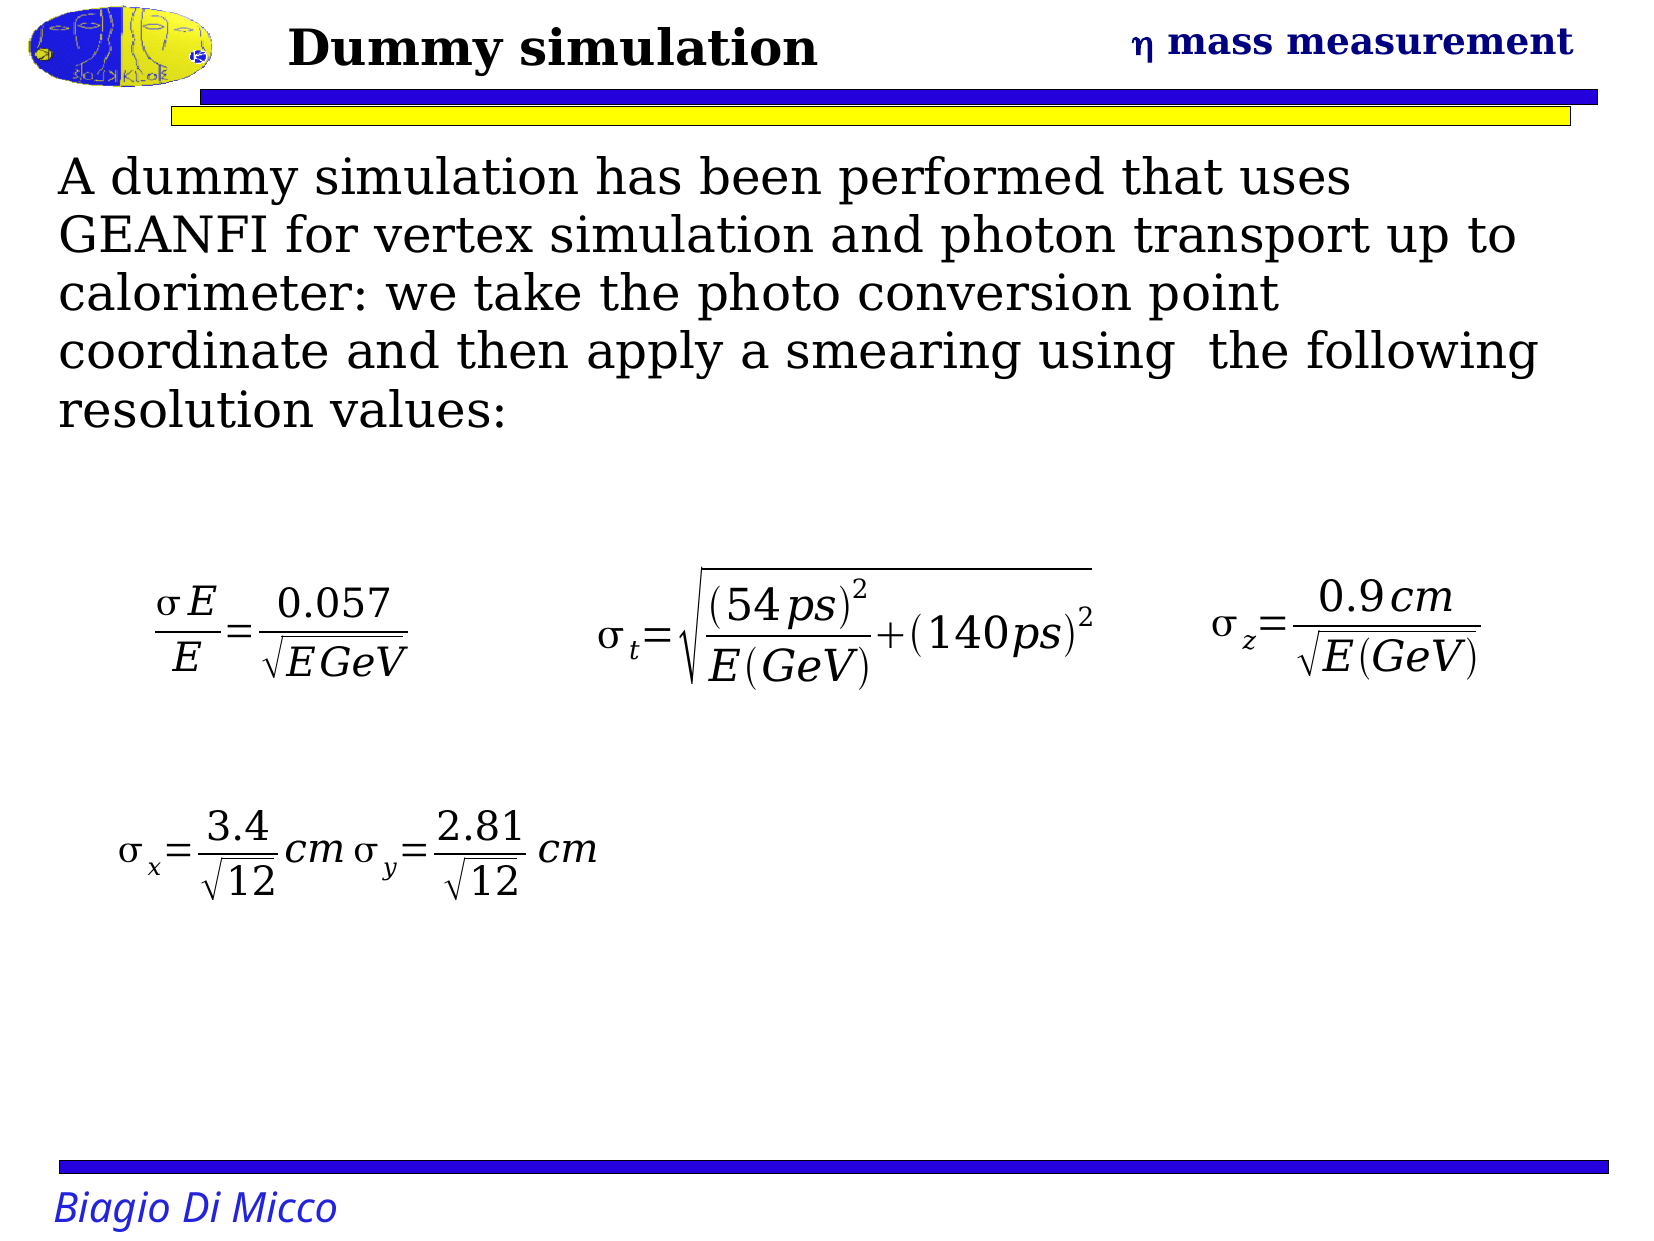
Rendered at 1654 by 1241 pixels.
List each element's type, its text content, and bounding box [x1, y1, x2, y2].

chart [142, 577, 419, 685]
chart [1199, 571, 1493, 684]
text_box Dummy simulation [287, 18, 1172, 78]
text_box A dummy simulation has been performed that uses GEANFI for vertex simulation and photon transport up to calorimeter: we take the photo conversion point coordinate and then apply a smearing using the following resolution values: [59, 147, 1565, 439]
chart [106, 801, 607, 907]
picture [20, 2, 220, 89]
chart [585, 565, 1105, 693]
